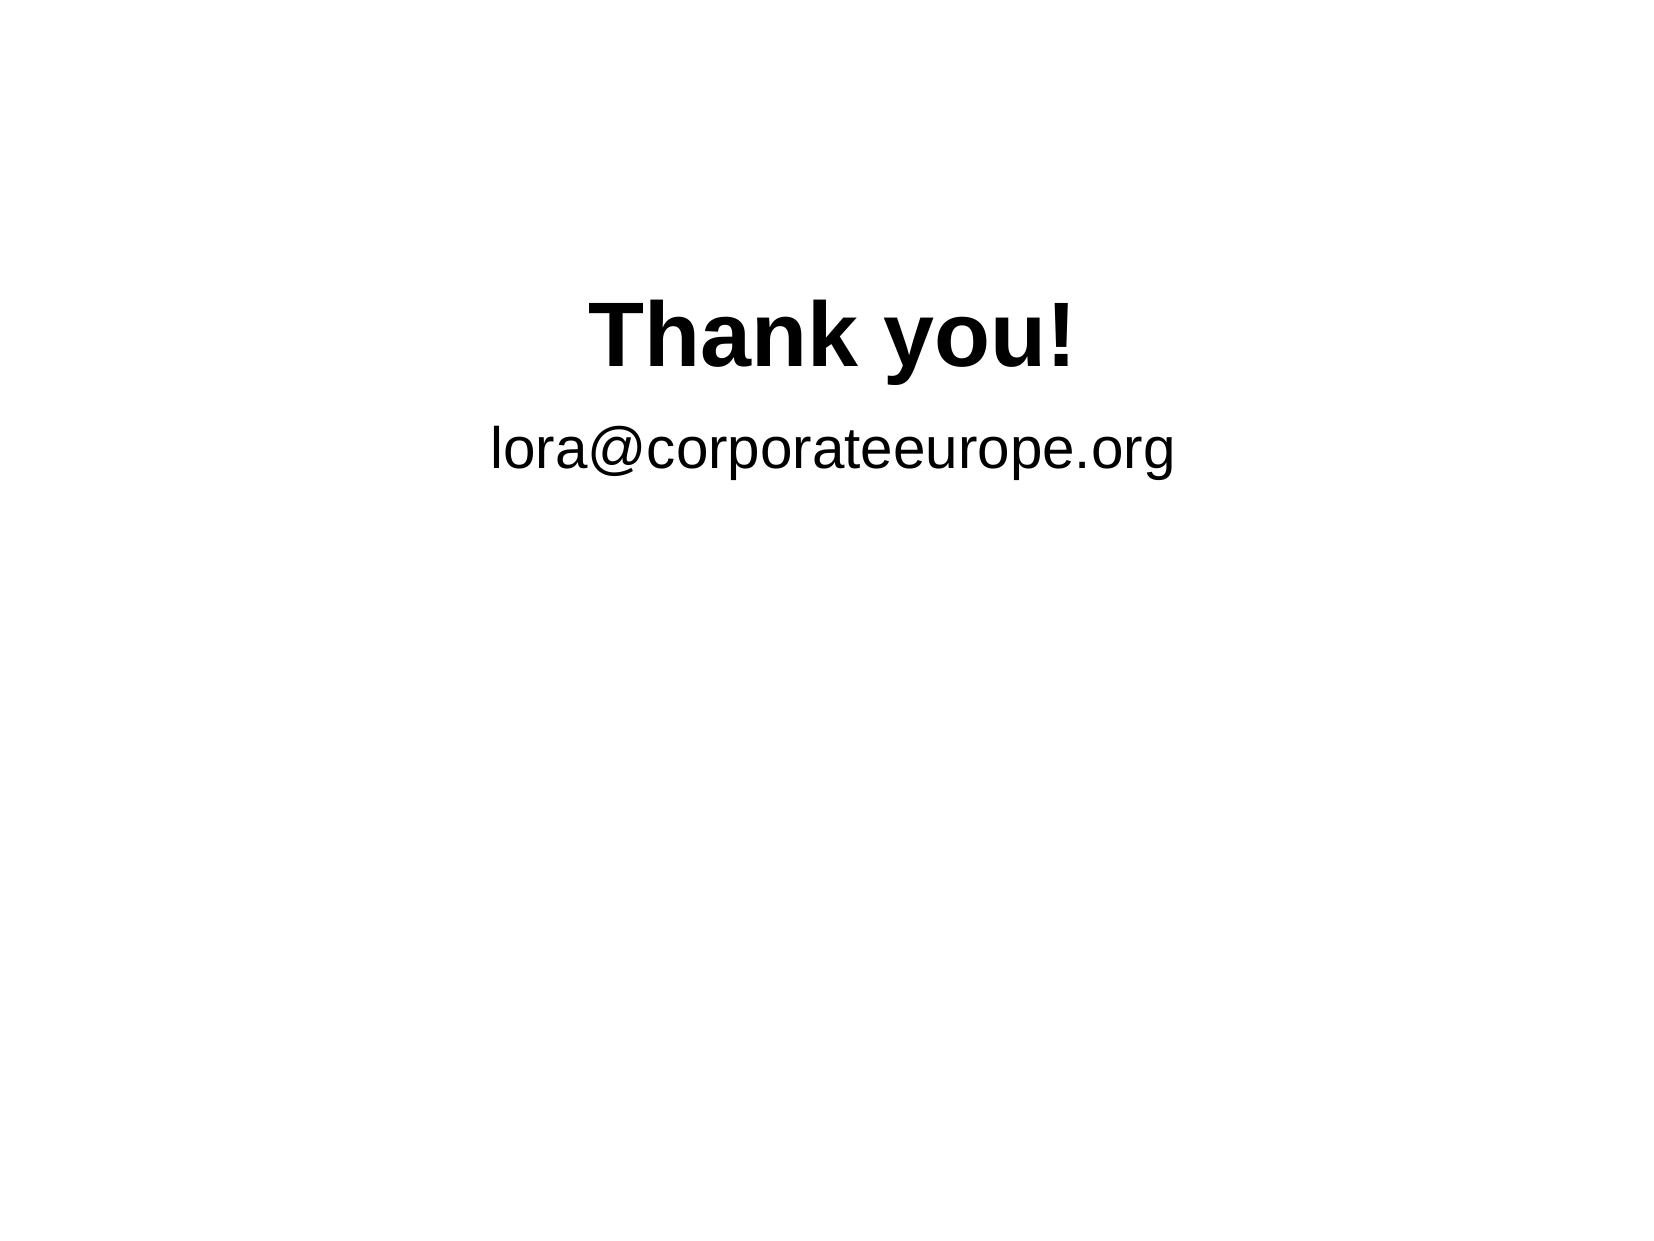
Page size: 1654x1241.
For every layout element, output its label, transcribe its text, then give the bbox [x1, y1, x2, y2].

list Thank you! lora@corporateeurope.org [89, 283, 1578, 1102]
